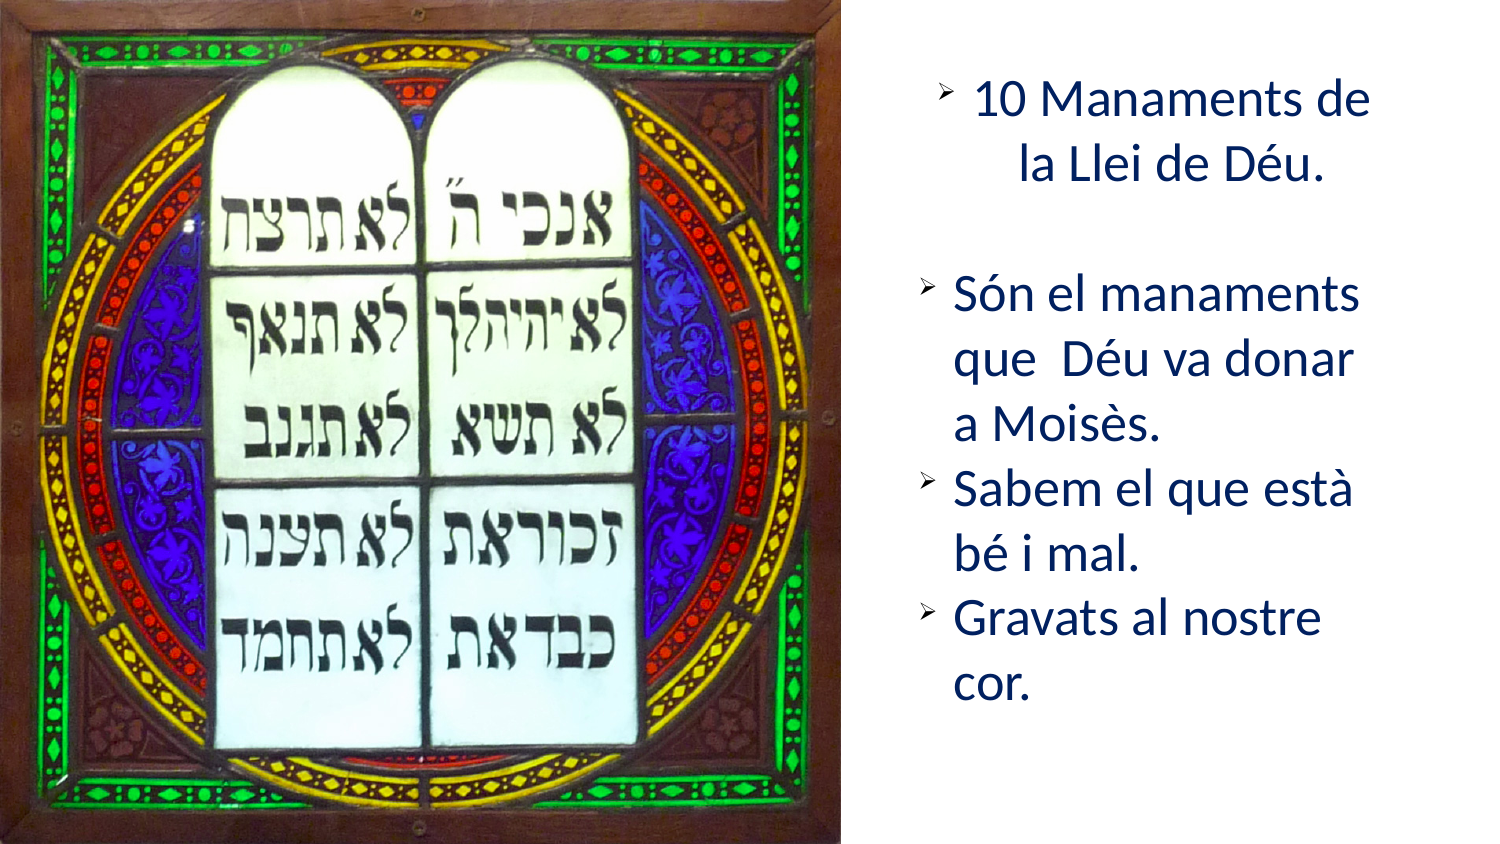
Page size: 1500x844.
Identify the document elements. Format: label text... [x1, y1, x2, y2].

picture [0, 0, 841, 844]
text_box 10 Manaments de la Llei de Déu. Són el manaments que Déu va donar a Moisès. Sabem el que està bé i mal. Gravats al nostre cor. [903, 54, 1406, 720]
